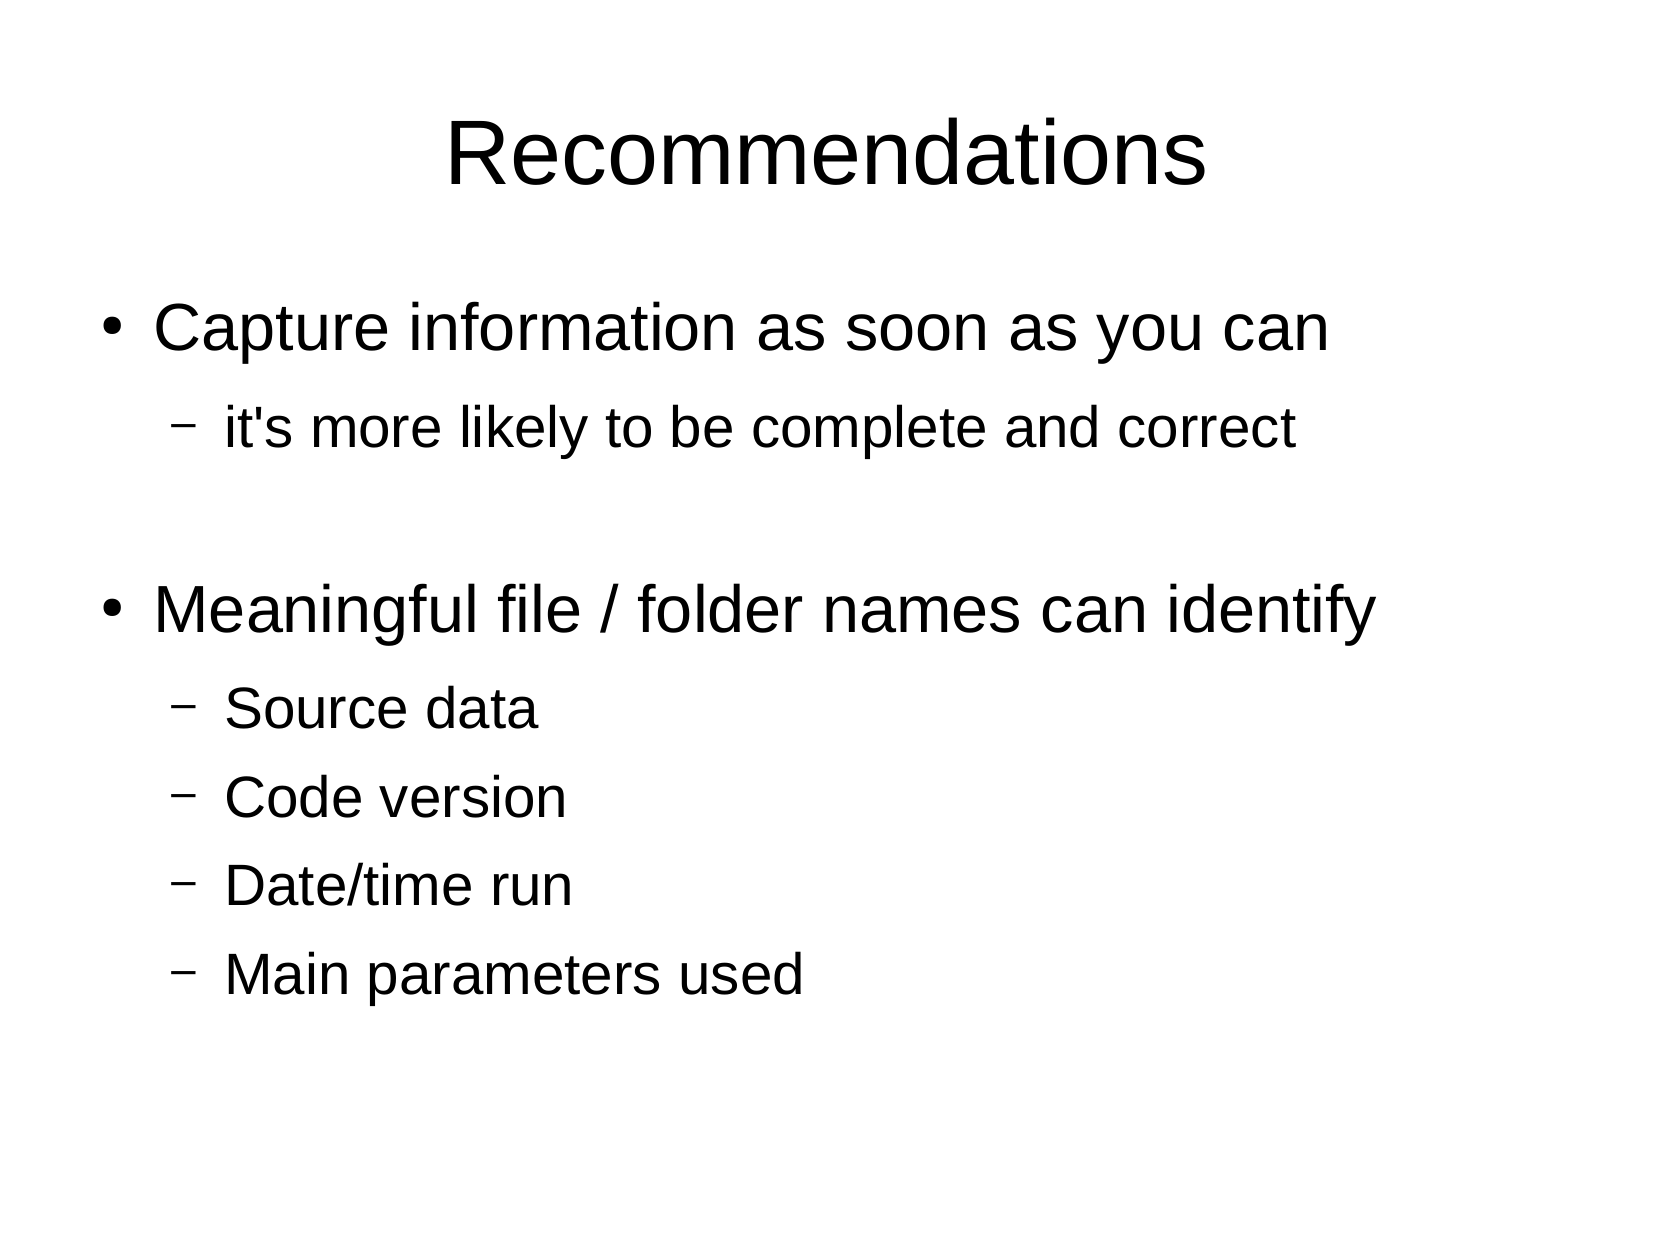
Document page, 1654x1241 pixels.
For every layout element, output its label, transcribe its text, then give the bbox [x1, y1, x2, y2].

title Recommendations [82, 49, 1571, 257]
list Capture information as soon as you can it's more likely to be complete and correct Meaningful file / folder names can identify Source data Code version Date/time run Main parameters used [82, 290, 1571, 1109]
